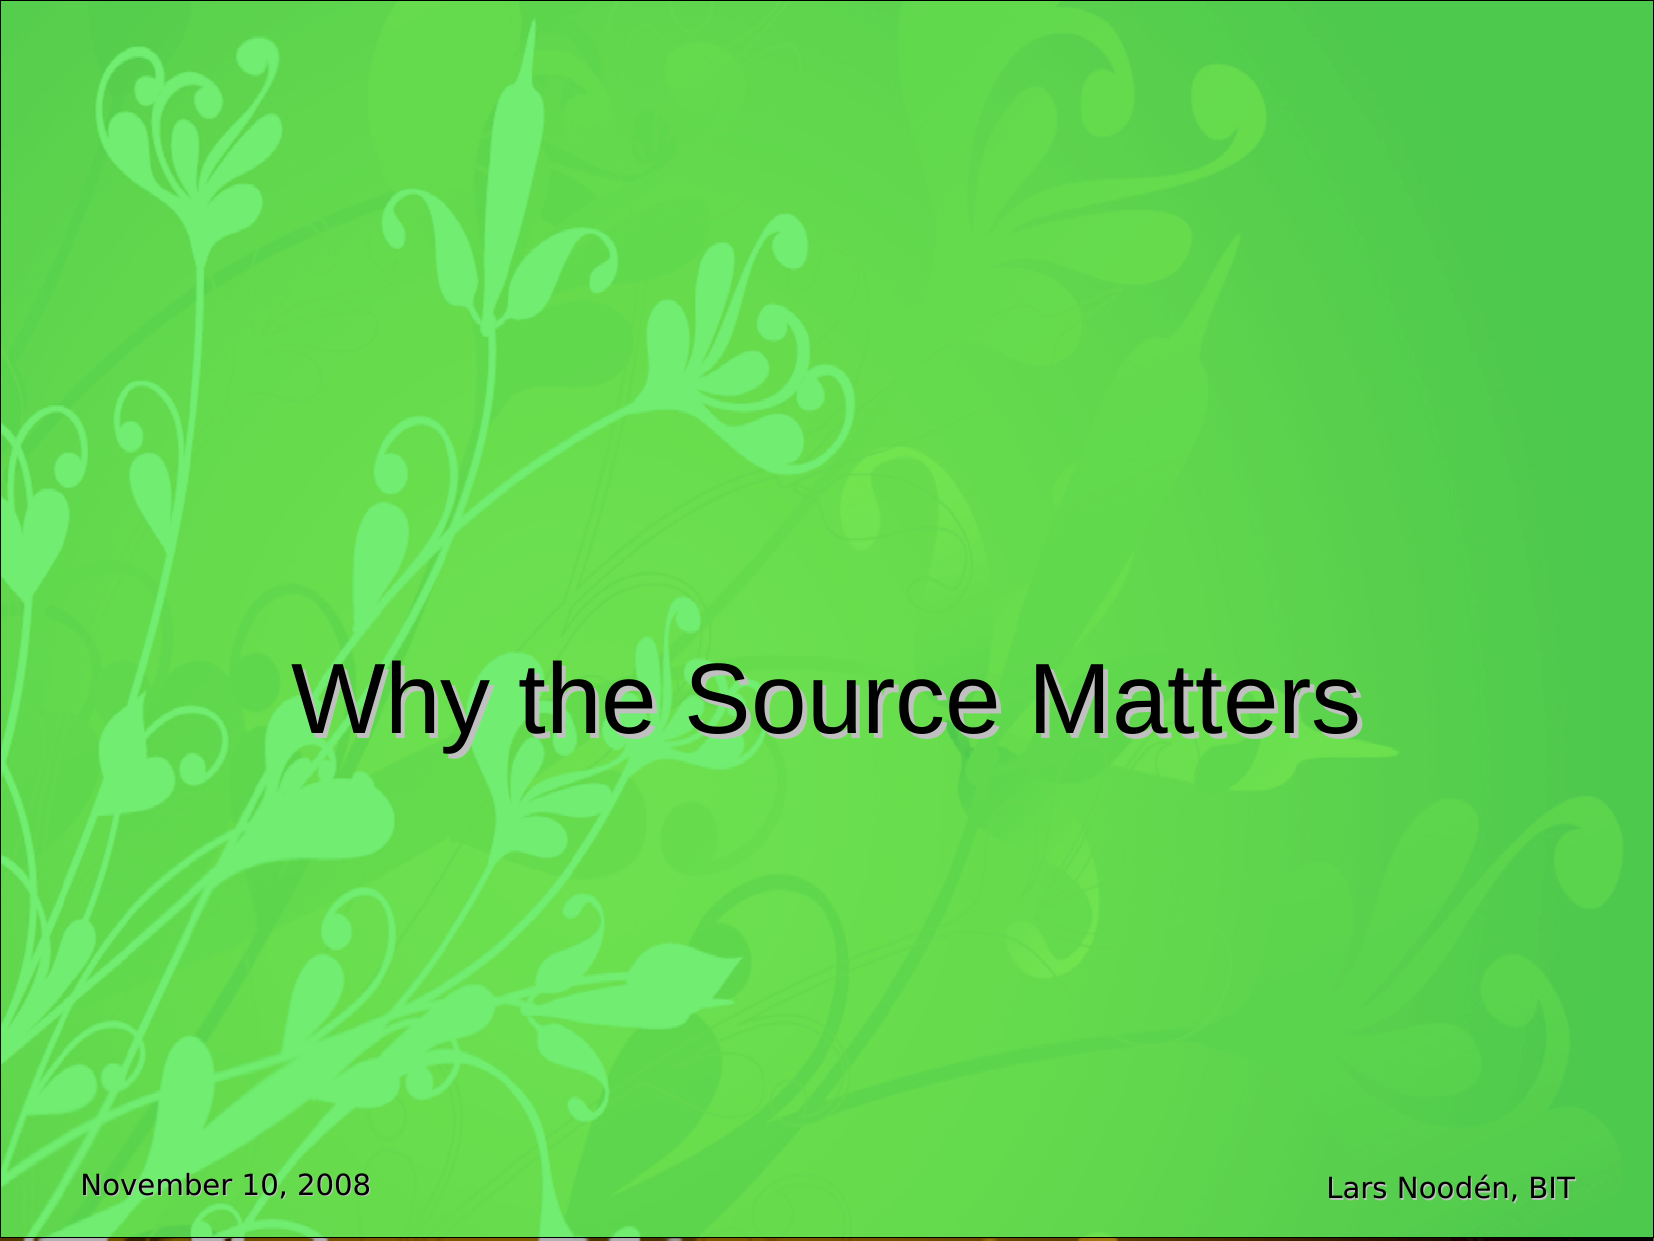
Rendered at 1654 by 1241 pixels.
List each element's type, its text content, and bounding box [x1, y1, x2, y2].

subtitle Why the Source Matters [82, 290, 1571, 1109]
